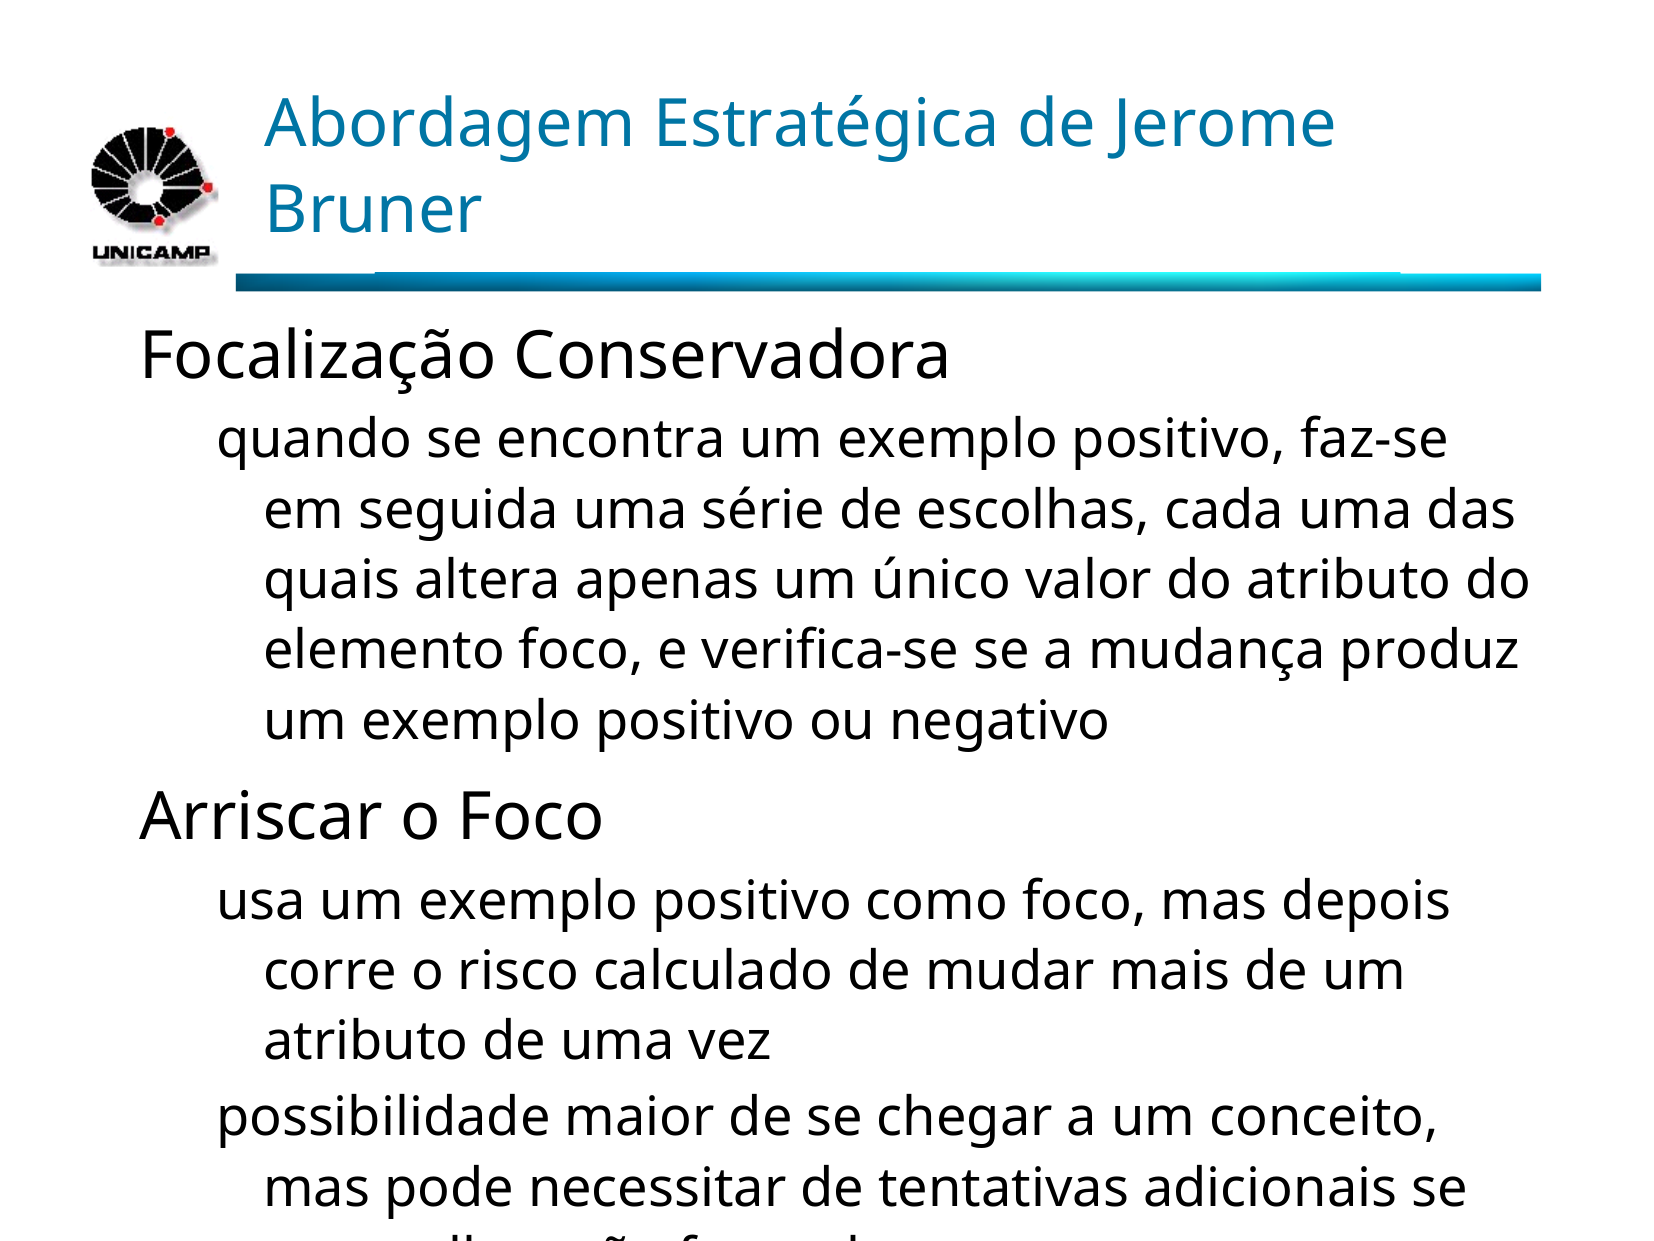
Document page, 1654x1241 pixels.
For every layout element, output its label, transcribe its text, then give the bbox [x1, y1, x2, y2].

picture [125, 272, 1654, 295]
list Focalização Conservadora quando se encontra um exemplo positivo, faz-se em seguida uma série de escolhas, cada uma das quais altera apenas um único valor do atributo do elemento foco, e verifica-se se a mudança produz um exemplo positivo ou negativo Arriscar o Foco usa um exemplo positivo como foco, mas depois corre o risco calculado de mudar mais de um atributo de uma vez possibilidade maior de se chegar a um conceito, mas pode necessitar de tentativas adicionais se as escolhas não forem boas [121, 309, 1534, 1187]
title Abordagem Estratégica de Jerome Bruner [264, 42, 1534, 250]
